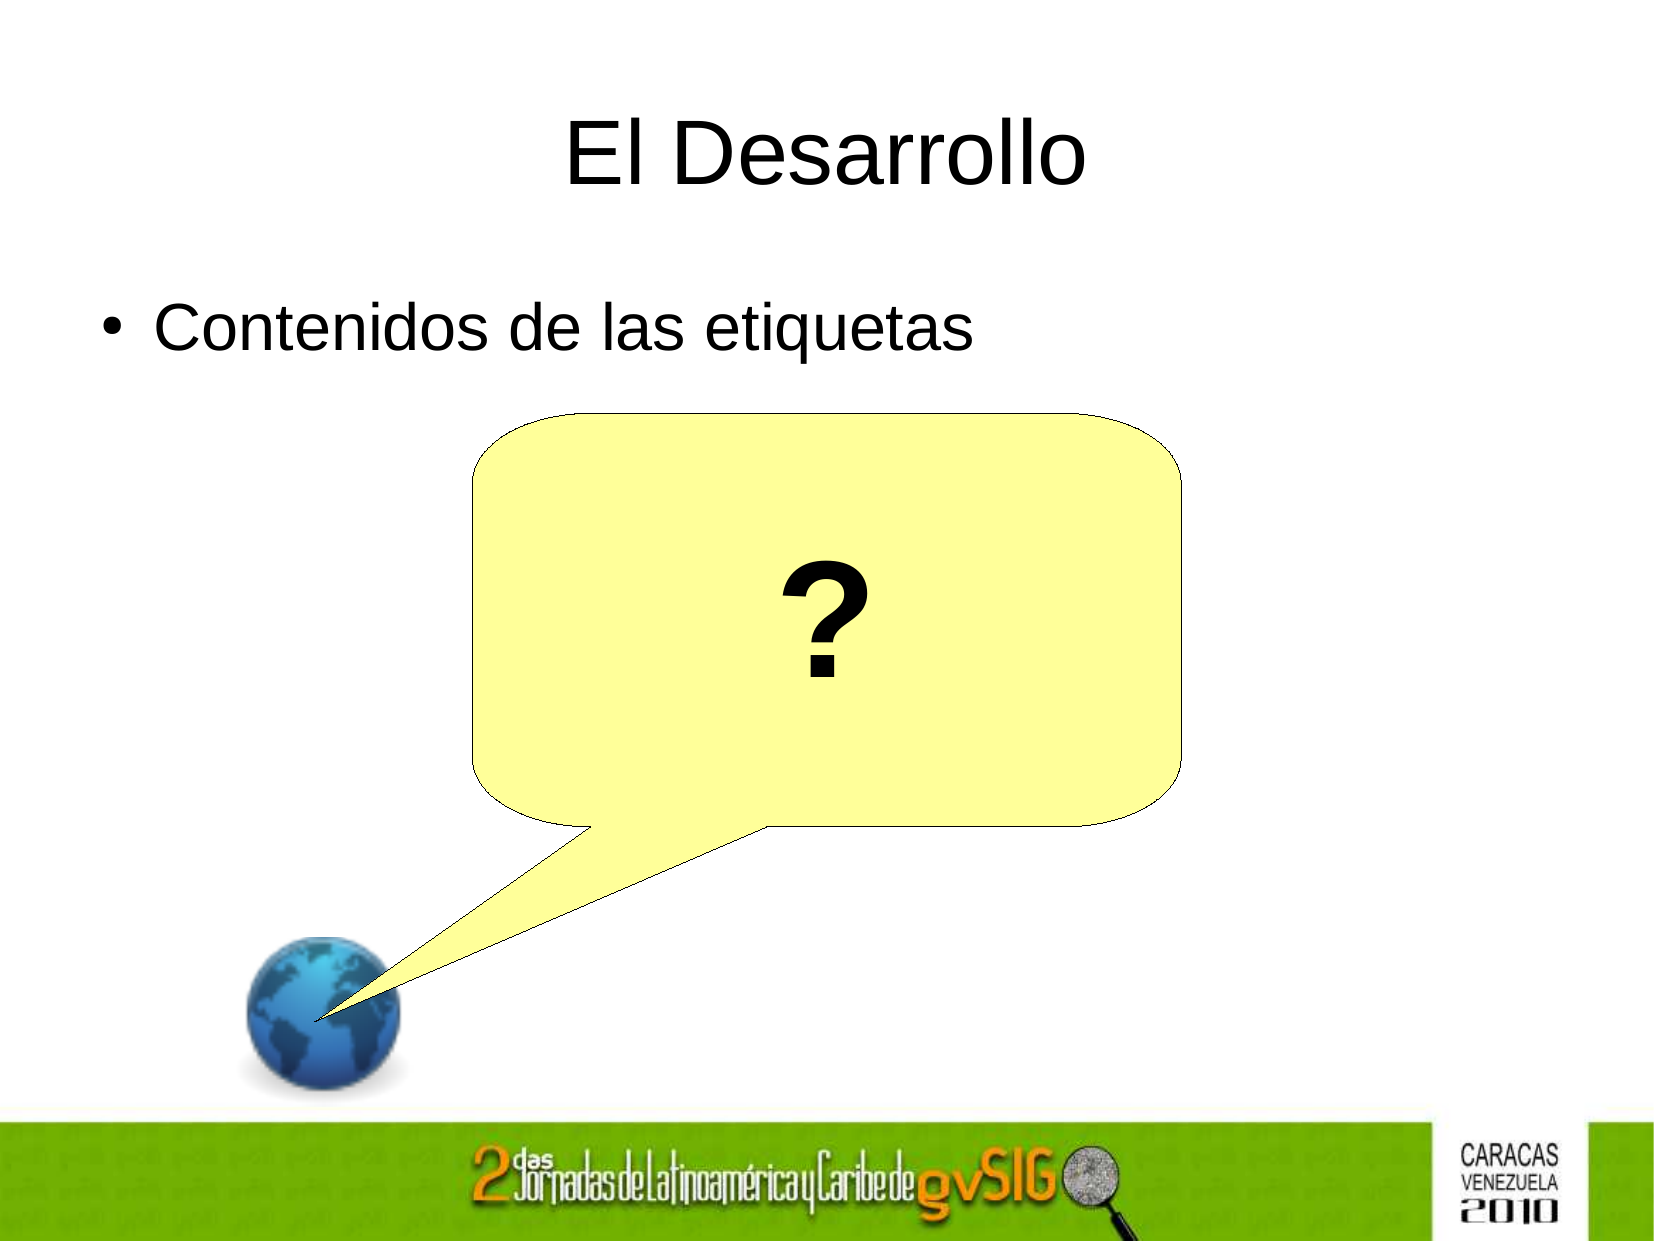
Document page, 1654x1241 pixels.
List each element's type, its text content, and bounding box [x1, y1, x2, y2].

text_box ? [314, 413, 1182, 1022]
title El Desarrollo [82, 56, 1571, 250]
picture [0, 0, 1654, 1241]
list Contenidos de las etiquetas [82, 290, 1571, 1094]
